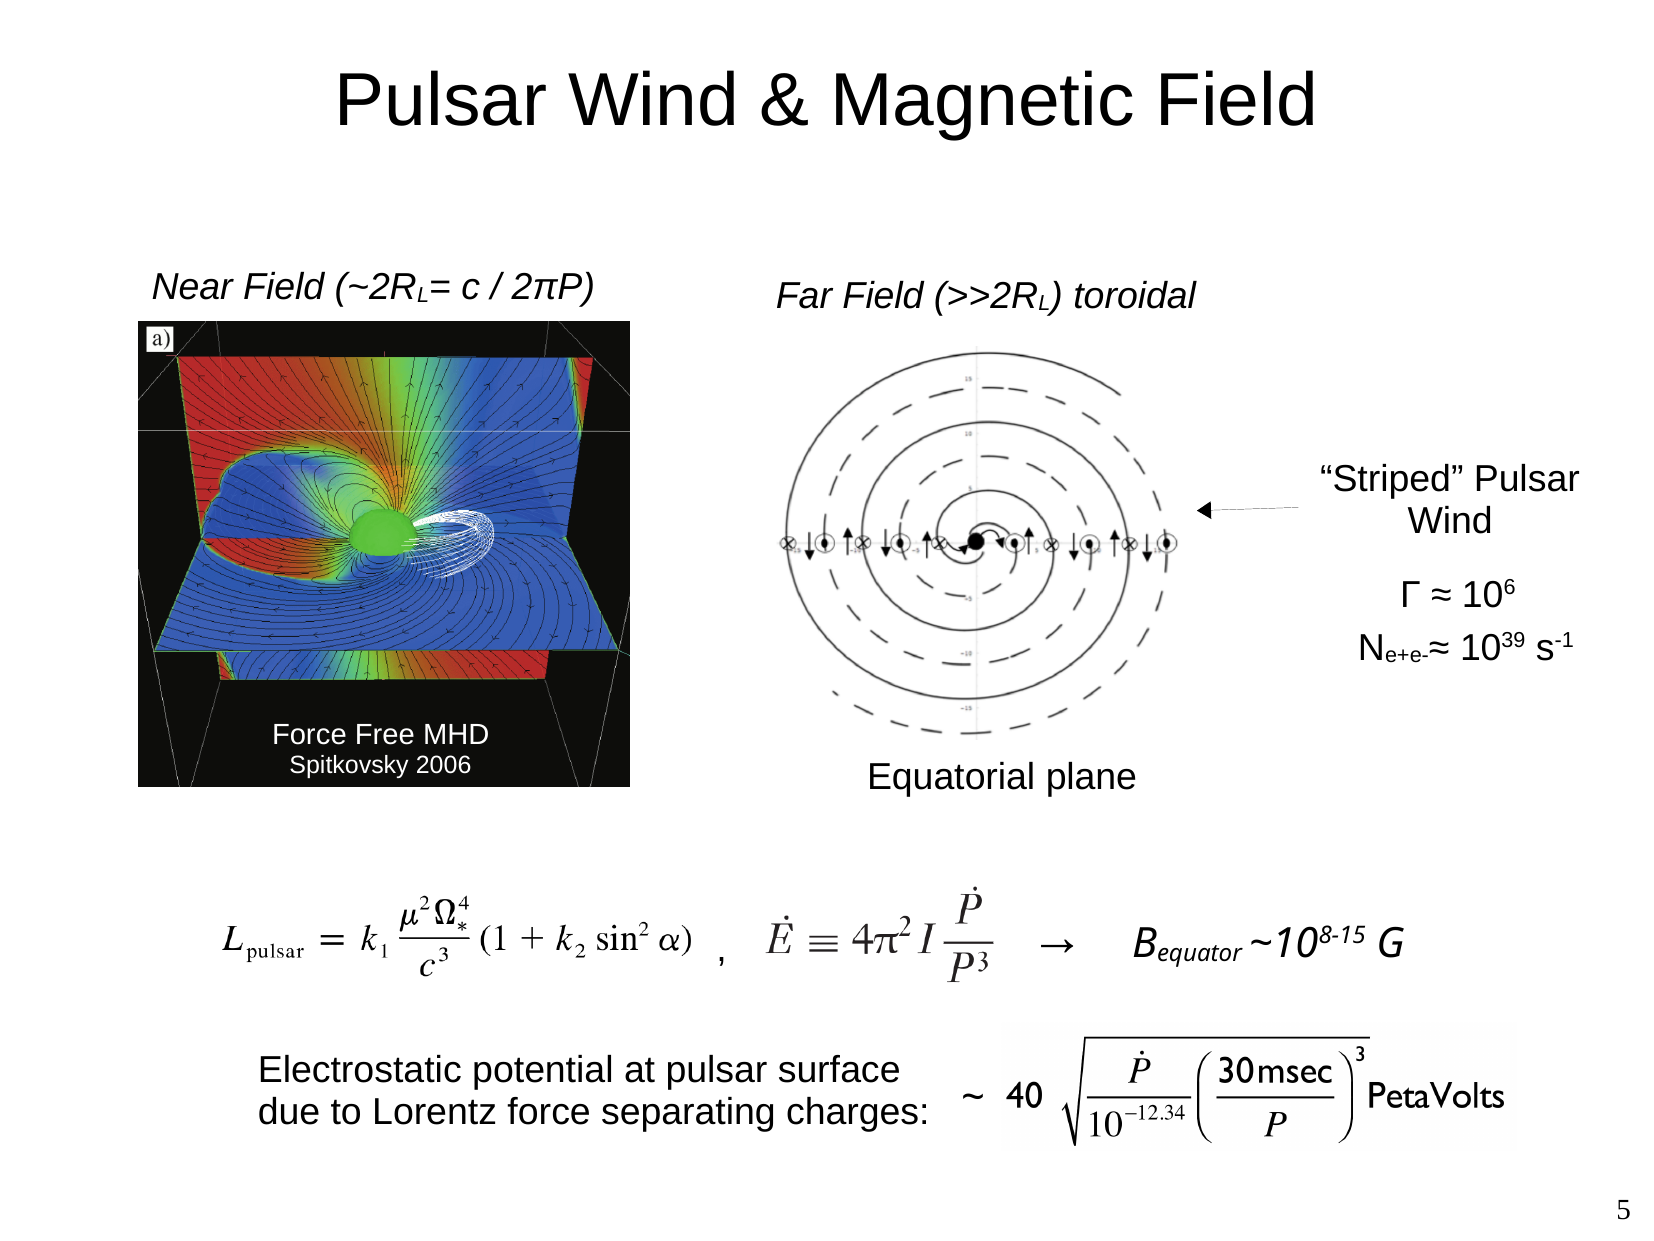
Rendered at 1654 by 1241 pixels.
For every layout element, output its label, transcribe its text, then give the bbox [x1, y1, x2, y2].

text_box Bequator ~108-15 G [1117, 905, 1438, 985]
text_box “Striped” Pulsar Wind [1305, 450, 1595, 591]
text_box Force Free MHD Spitkovsky 2006 [257, 710, 505, 786]
title Pulsar Wind & Magnetic Field [82, 49, 1571, 151]
text_box Г ≈ 106 [1323, 566, 1593, 681]
text_box Equatorial plane [852, 747, 1152, 807]
picture [138, 321, 630, 787]
picture [752, 858, 997, 1004]
text_box Near Field (~2RL= c / 2πP) [136, 258, 610, 328]
picture [1001, 1022, 1517, 1151]
picture [213, 871, 693, 991]
picture [771, 346, 1186, 740]
text_box ~ [945, 1059, 1010, 1126]
text_box → [1015, 898, 1100, 980]
text_box Electrostatic potential at pulsar surface due to Lorentz force separating charges: [243, 1041, 977, 1140]
text_box Far Field (>>2RL) toroidal [761, 266, 1299, 337]
text_box , [701, 919, 742, 996]
text_box Ne+e-≈ 1039 s-1 [1331, 618, 1601, 690]
